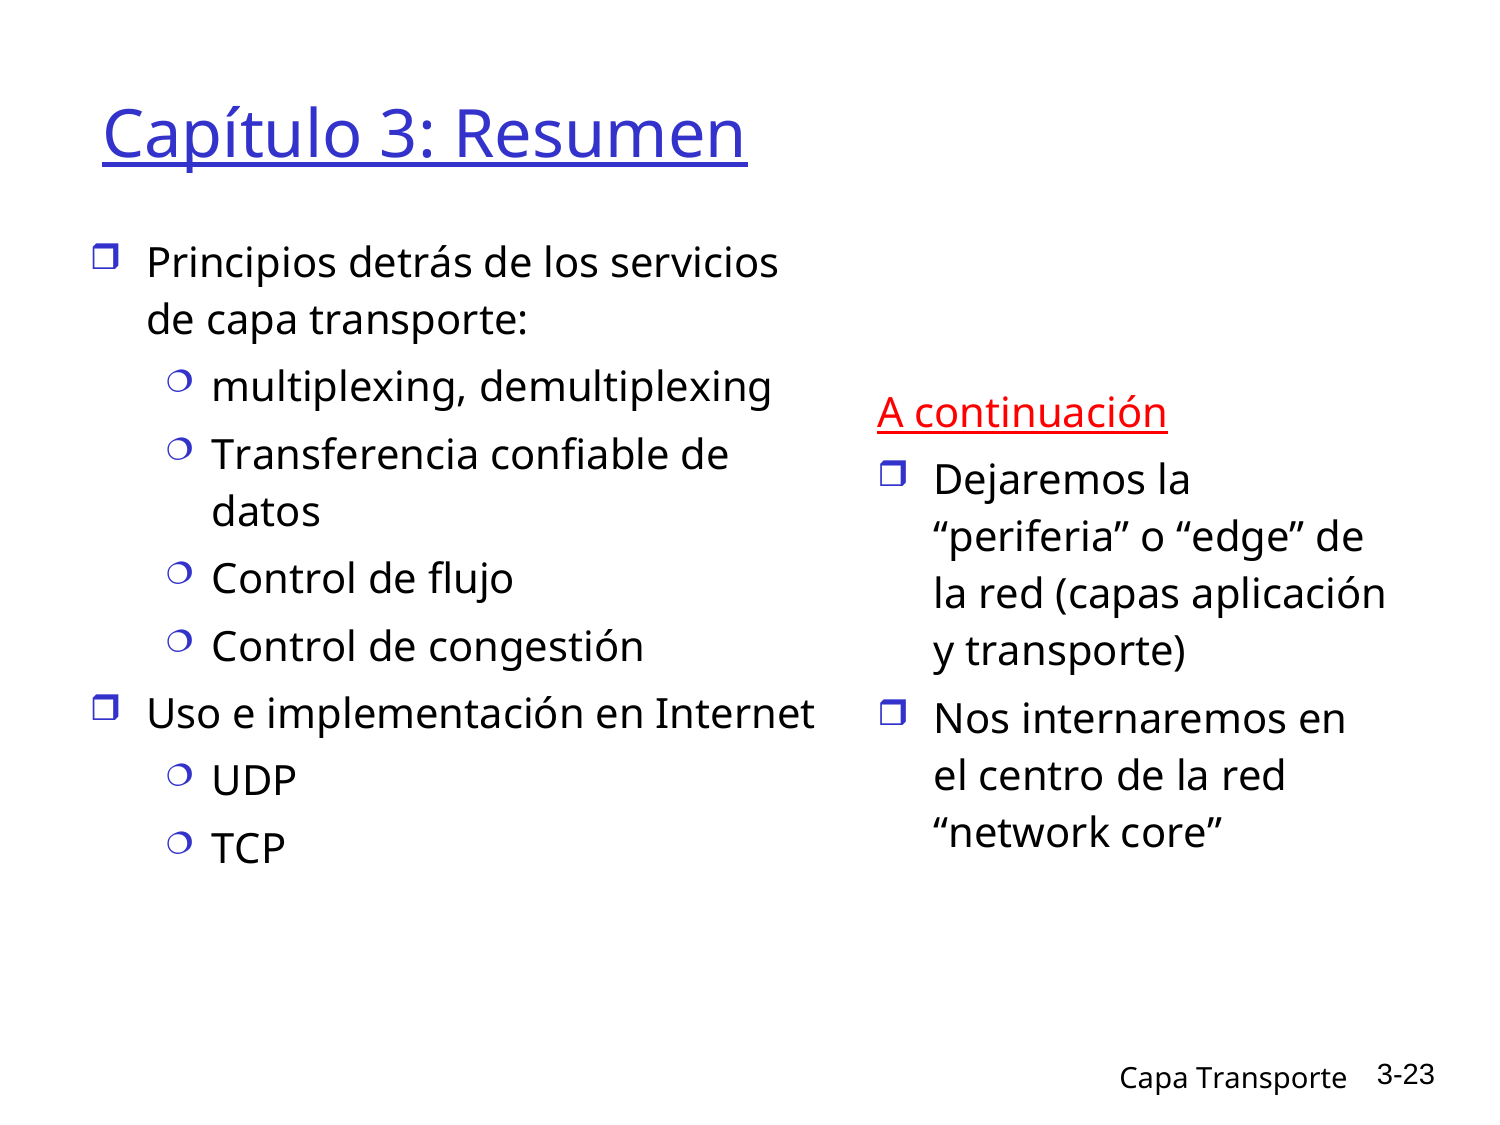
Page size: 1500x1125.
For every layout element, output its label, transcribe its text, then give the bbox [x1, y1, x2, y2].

list Principios detrás de los servicios de capa transporte: multiplexing, demultiplexing Transferencia confiable de datos Control de flujo Control de congestión Uso e implementación en Internet UDP TCP [75, 224, 850, 902]
list A continuación Dejaremos la “periferia” o “edge” de la red (capas aplicación y transporte) Nos internaremos en el centro de la red “network core” [862, 375, 1407, 853]
title Capítulo 3: Resumen [87, 37, 1363, 225]
